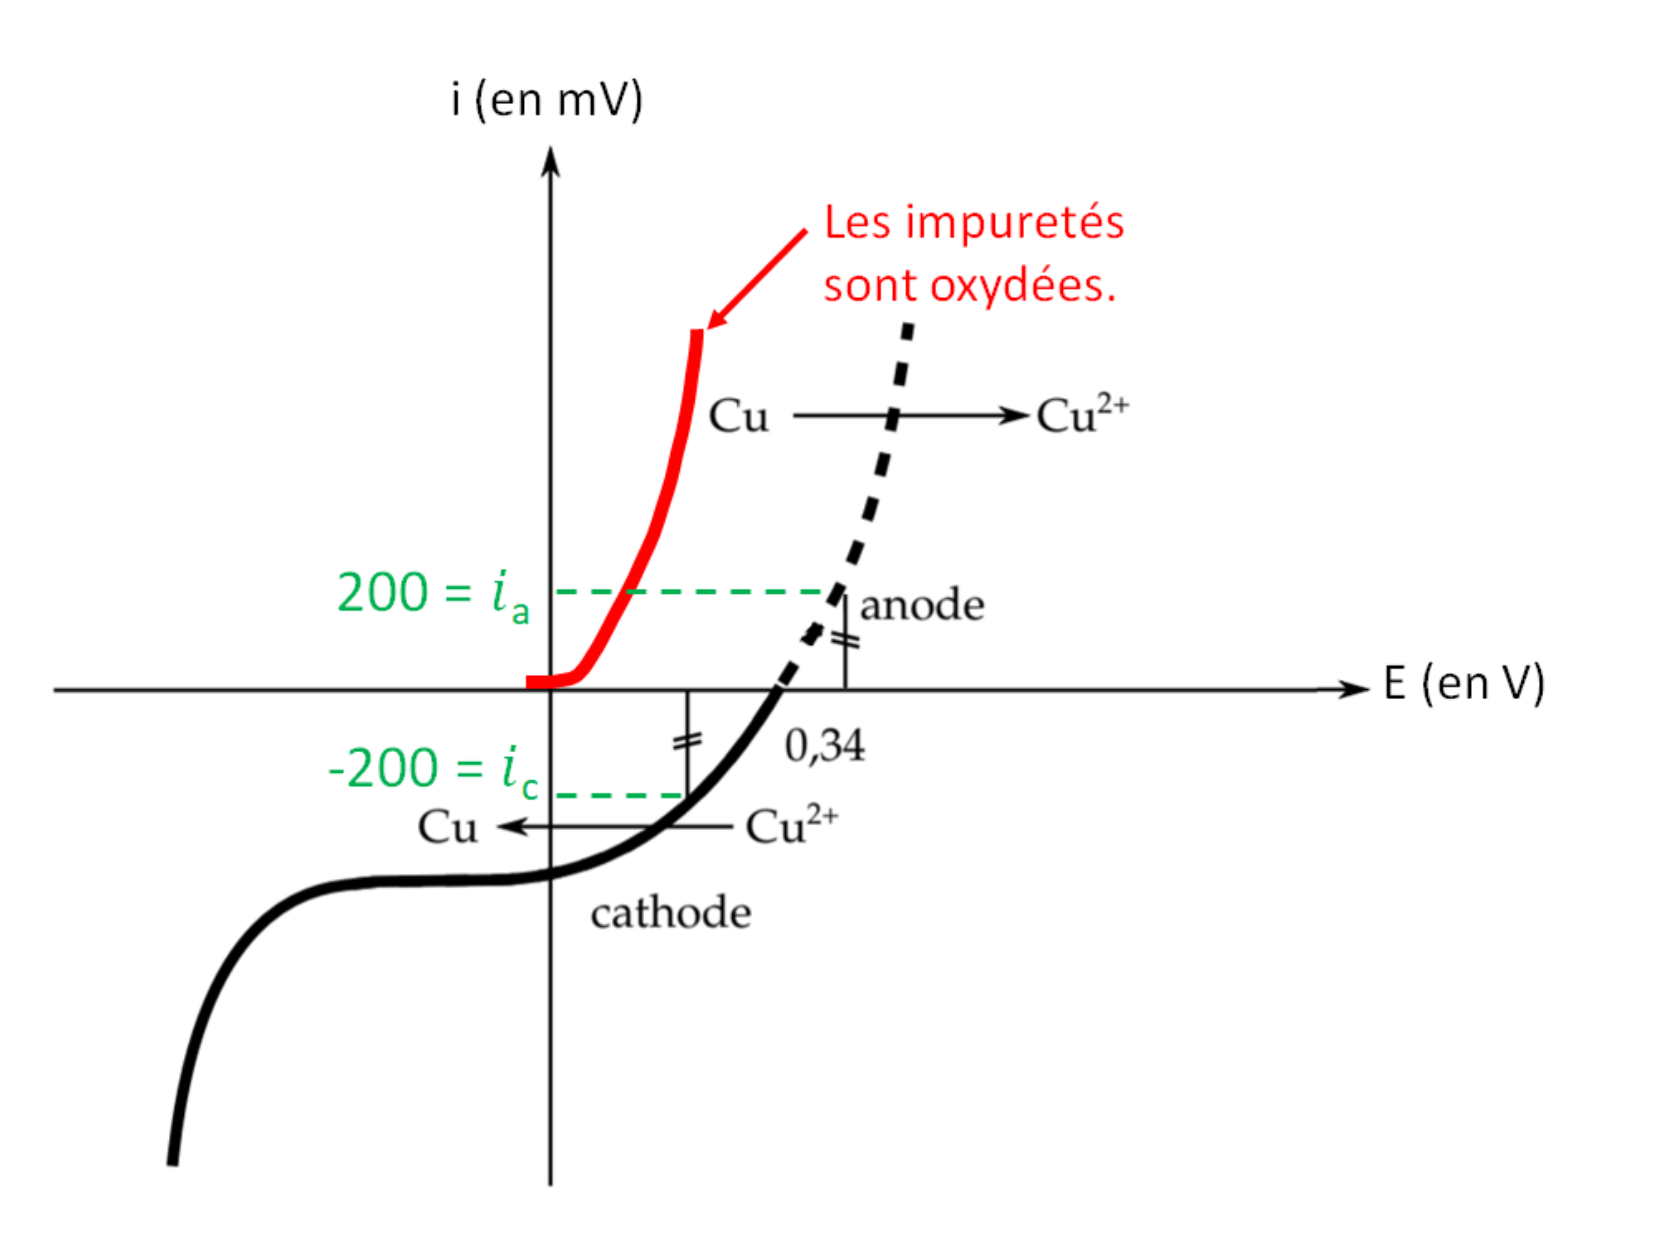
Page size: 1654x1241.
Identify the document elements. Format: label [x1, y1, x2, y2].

picture [47, 74, 1548, 1193]
